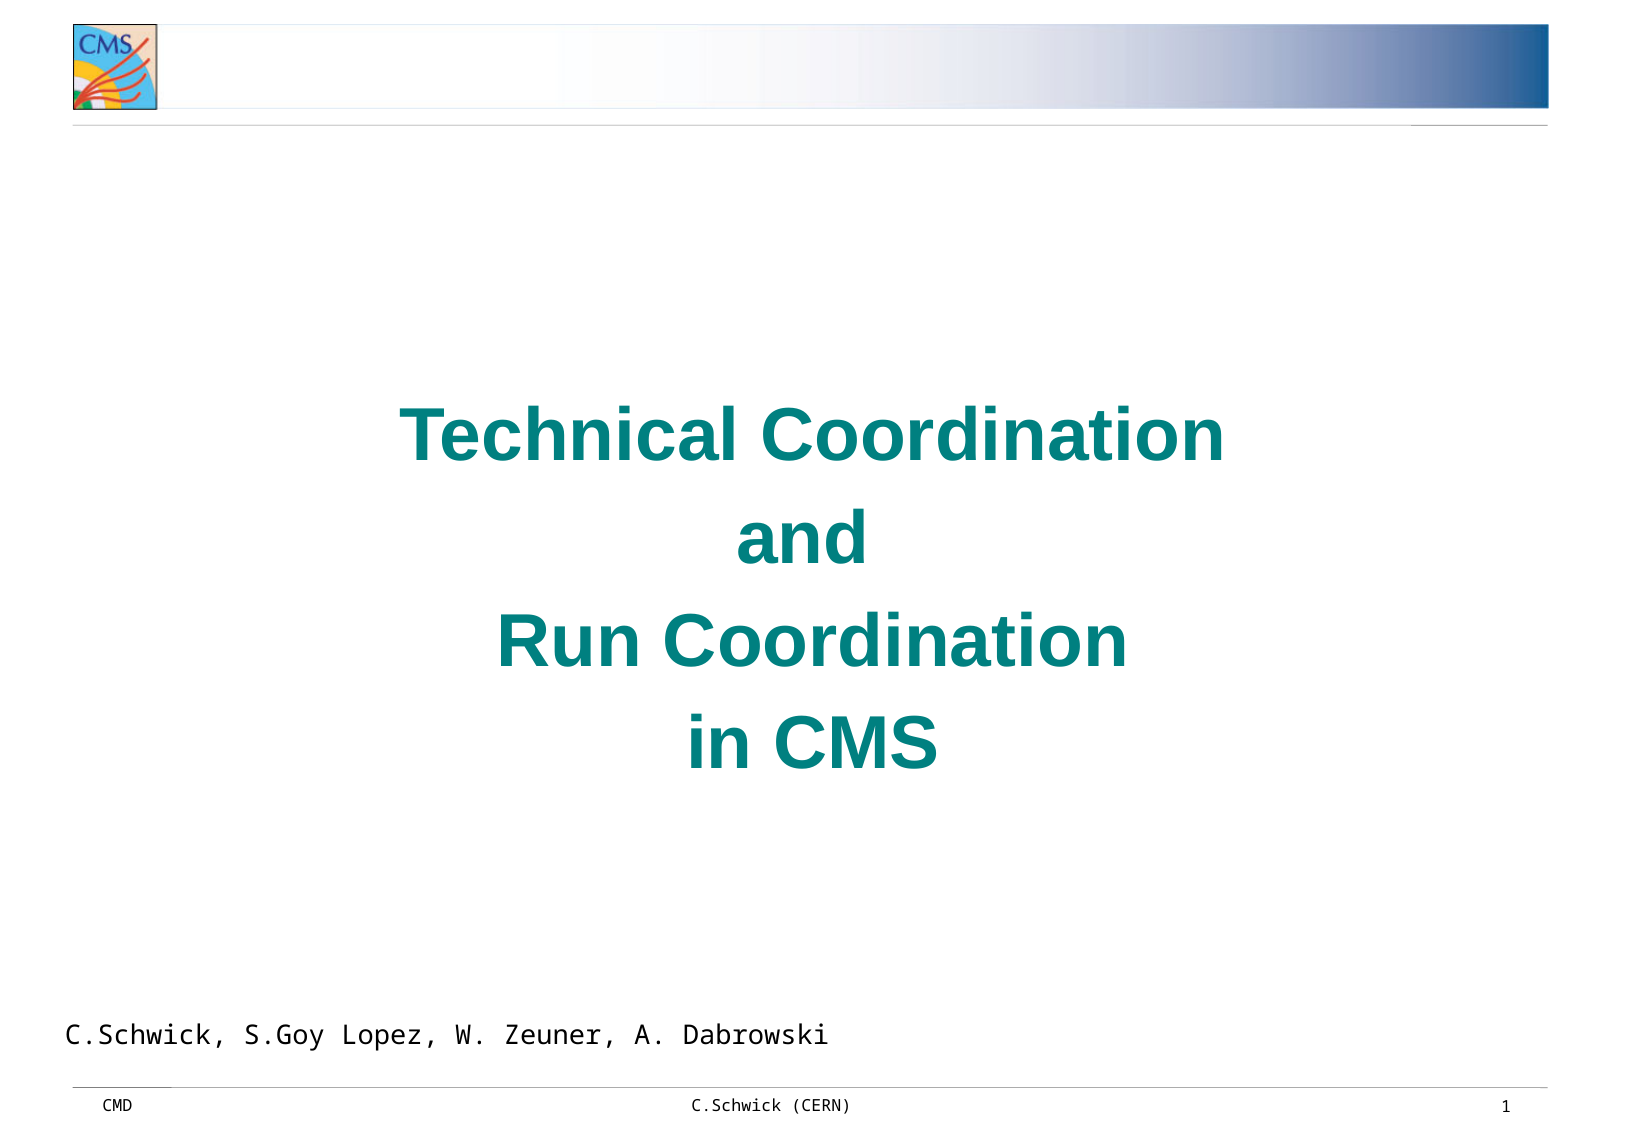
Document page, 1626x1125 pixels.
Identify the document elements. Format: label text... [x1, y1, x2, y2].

text_box C.Schwick, S.Goy Lopez, W. Zeuner, A. Dabrowski [50, 1012, 1538, 1060]
picture [72, 24, 1551, 110]
subtitle Technical Coordination and Run Coordination in CMS [119, 187, 1507, 991]
